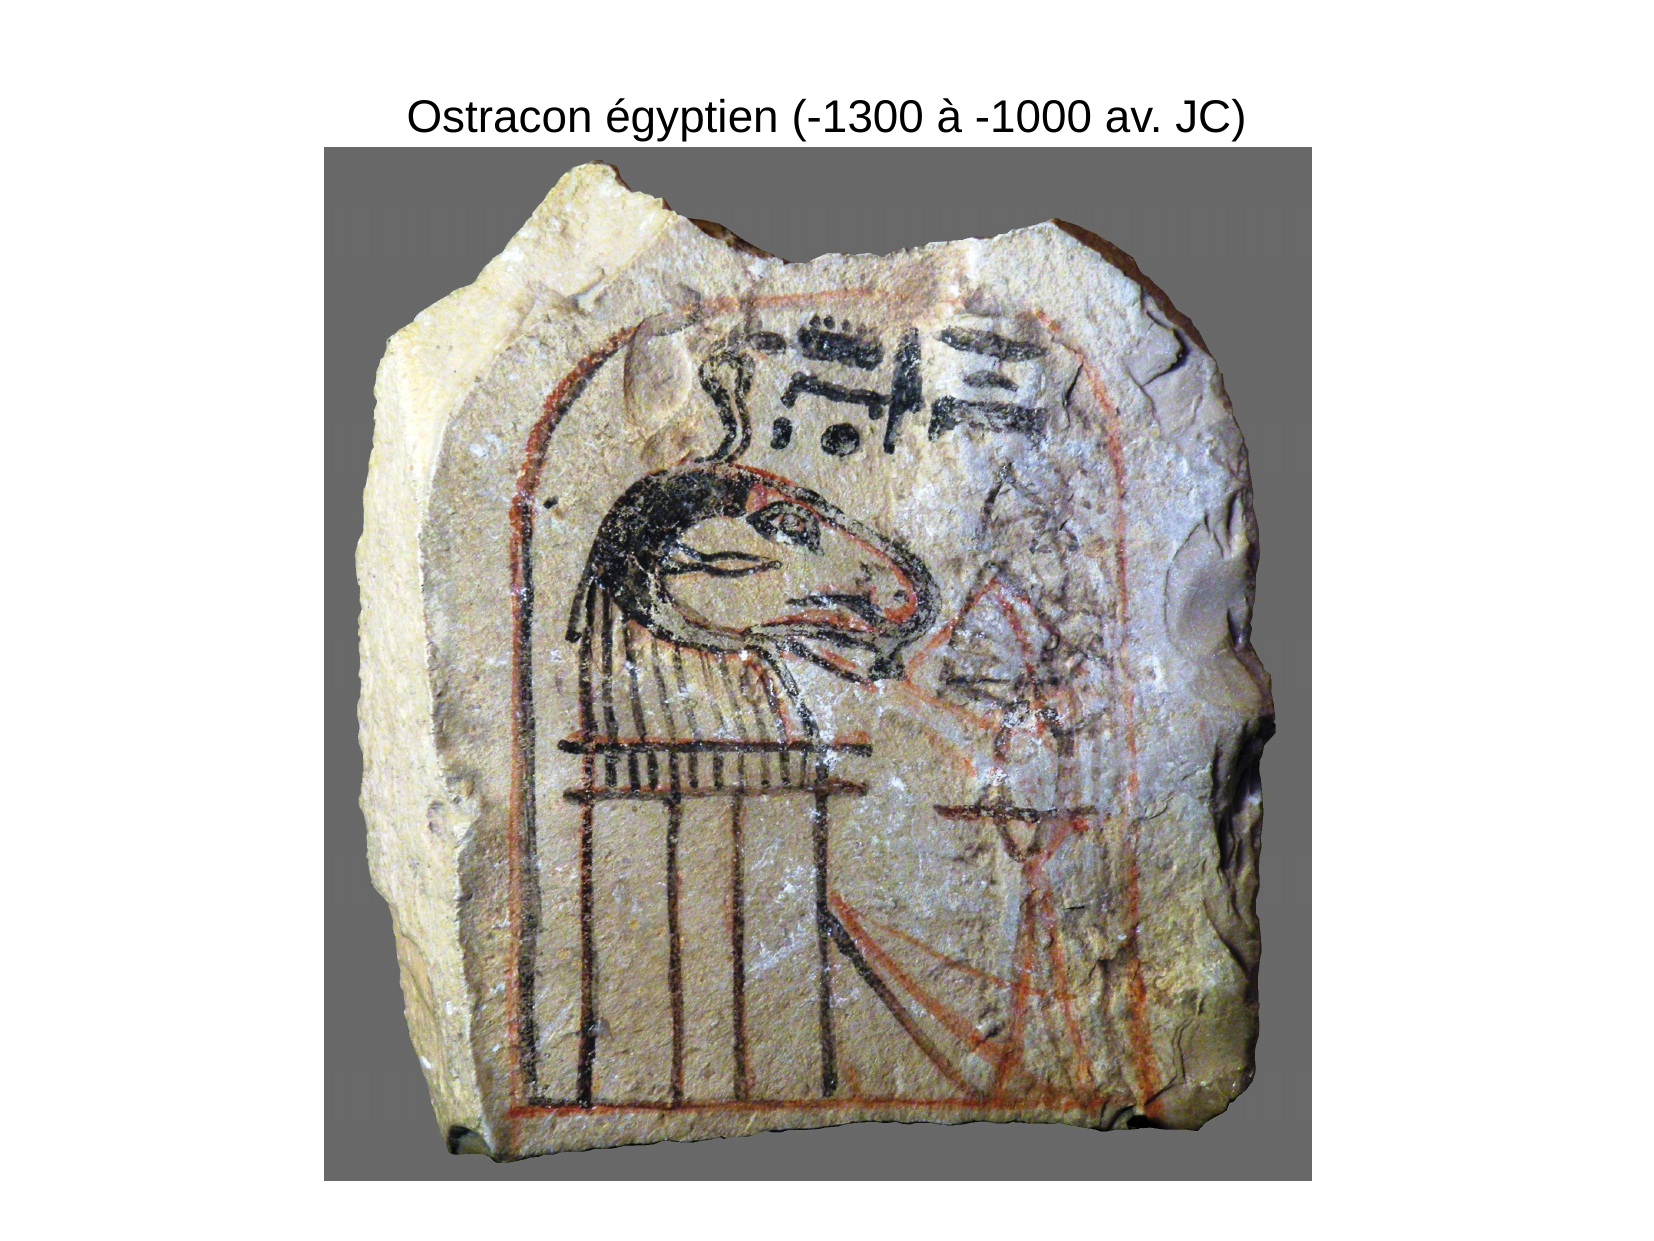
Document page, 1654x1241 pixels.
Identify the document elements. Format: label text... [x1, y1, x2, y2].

picture [324, 147, 1312, 1181]
title Ostracon égyptien (-1300 à -1000 av. JC) [82, 56, 1571, 178]
